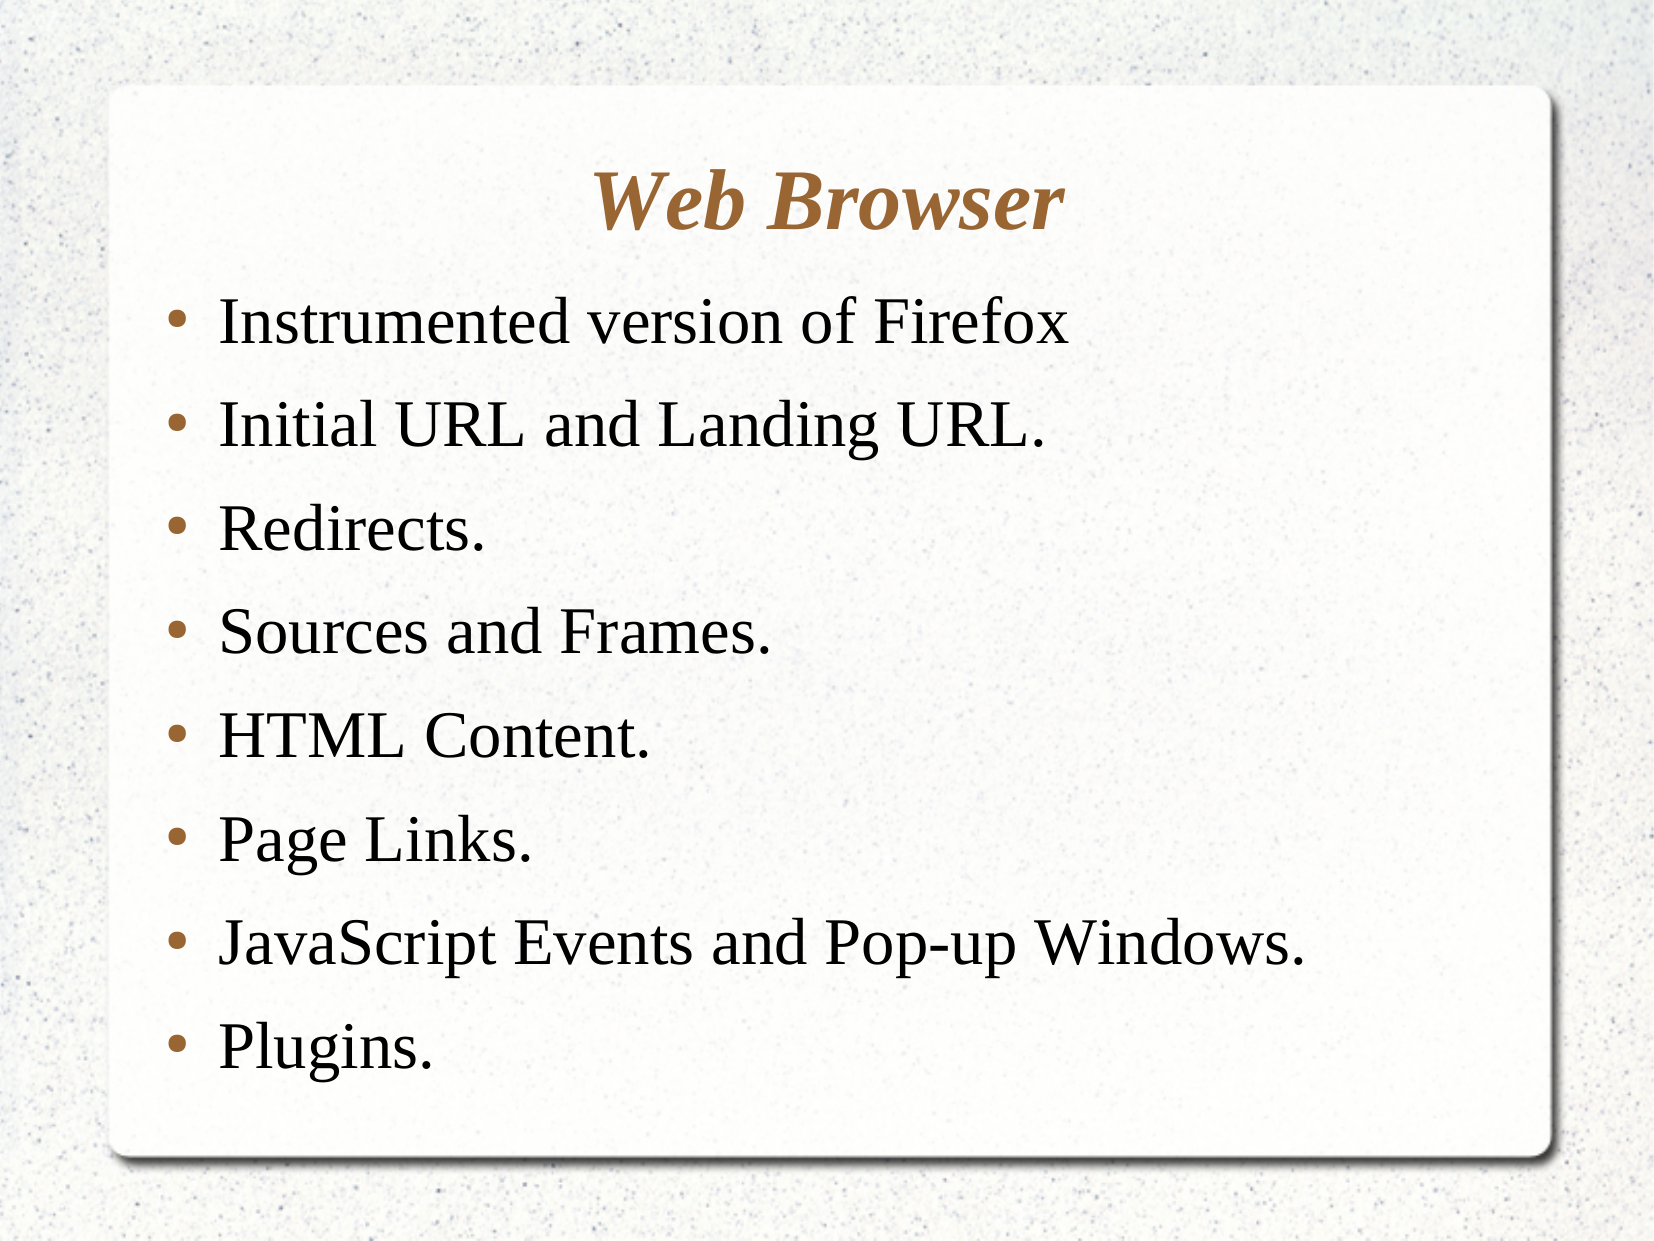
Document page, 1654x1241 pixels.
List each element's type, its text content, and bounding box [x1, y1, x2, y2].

list Instrumented version of Firefox Initial URL and Landing URL. Redirects. Sources and Frames. HTML Content. Page Links. JavaScript Events and Pop-up Windows. Plugins. [147, 283, 1506, 1083]
title Web Browser [118, 96, 1536, 304]
picture [0, 0, 1654, 1241]
